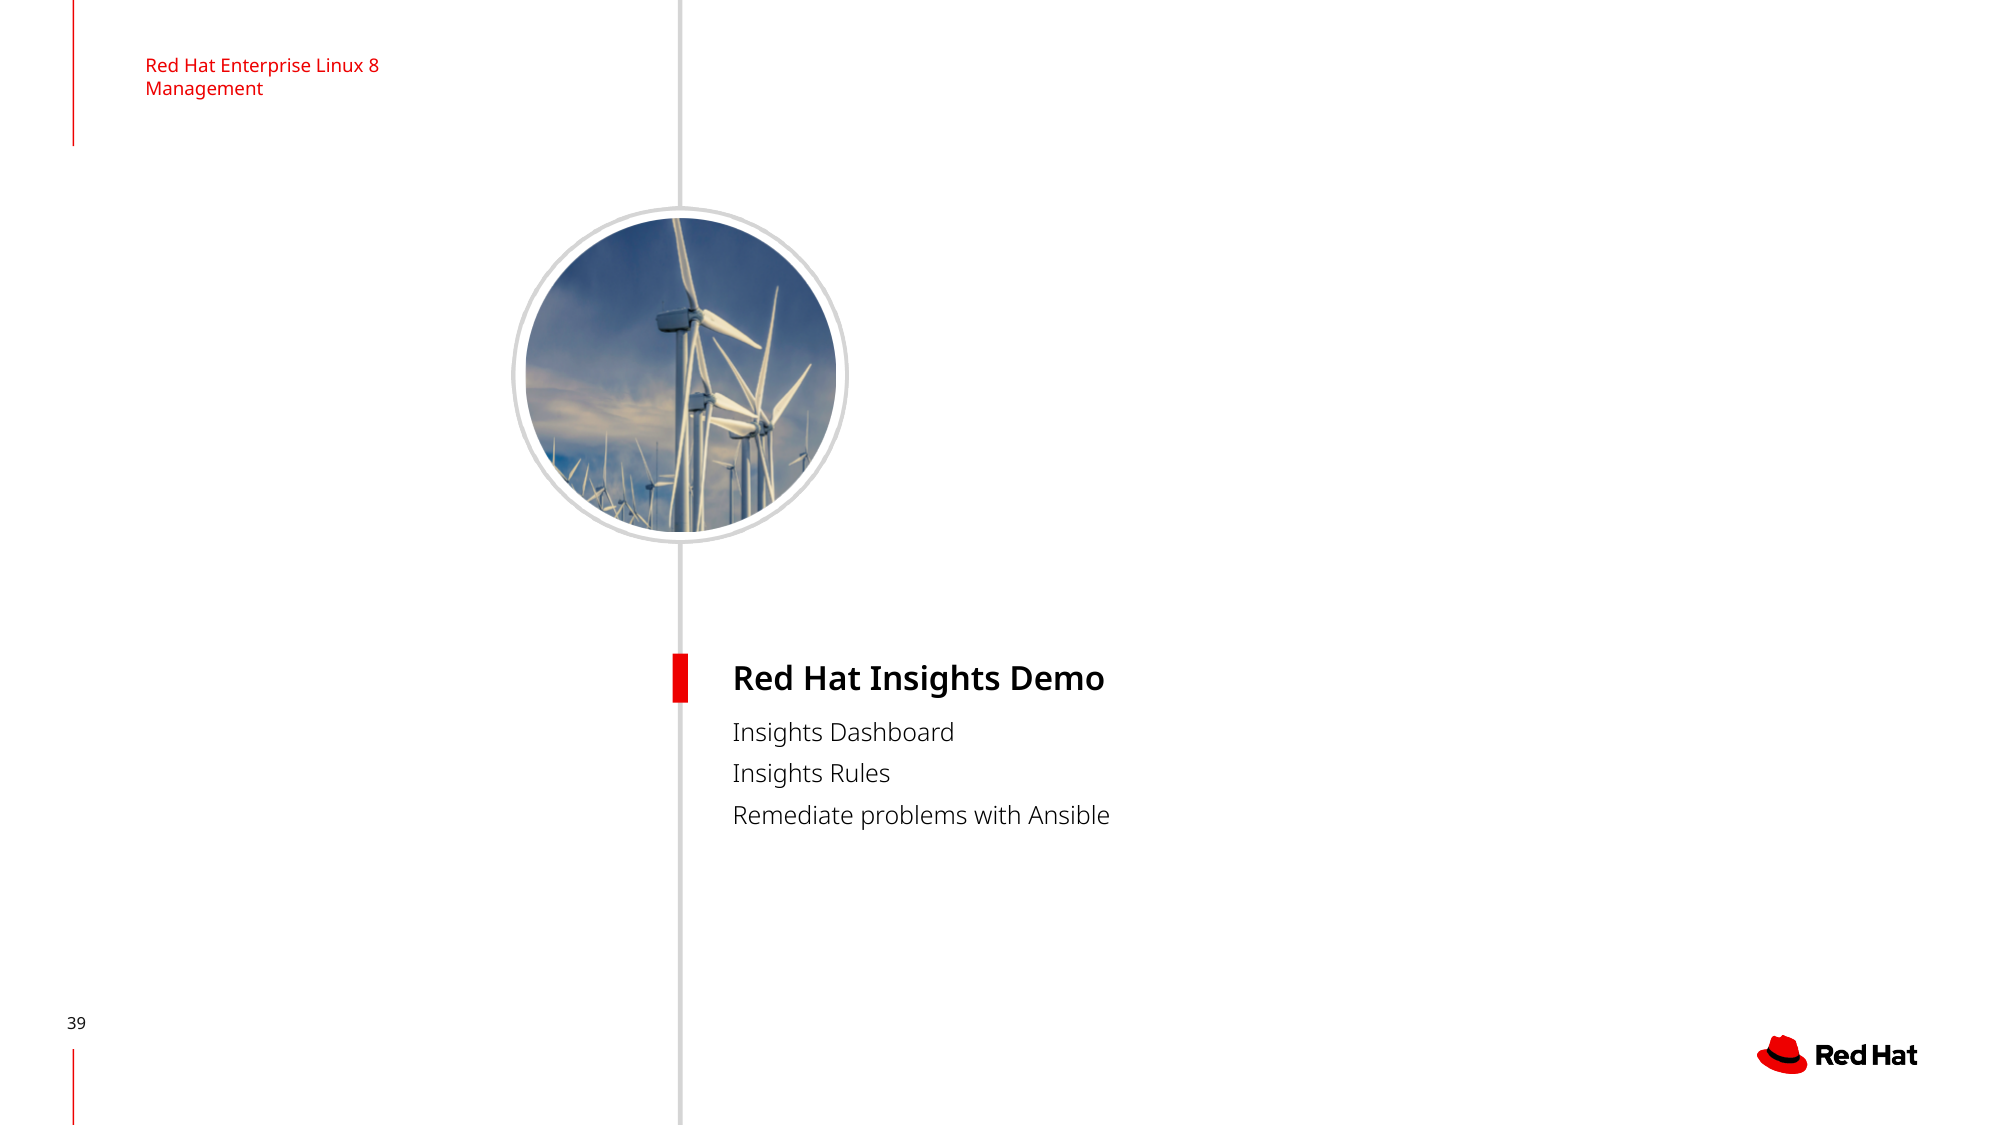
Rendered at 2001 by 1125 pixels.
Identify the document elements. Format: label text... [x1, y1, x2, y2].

title Red Hat Insights Demo [732, 604, 1478, 697]
text_box Red Hat Enterprise Linux 8 Management [73, 9, 919, 144]
picture [1757, 1035, 1918, 1074]
text_box [672, 653, 688, 703]
picture [511, 206, 849, 545]
title Insights Dashboard Insights Rules Remediate problems with Ansible [732, 704, 1478, 876]
